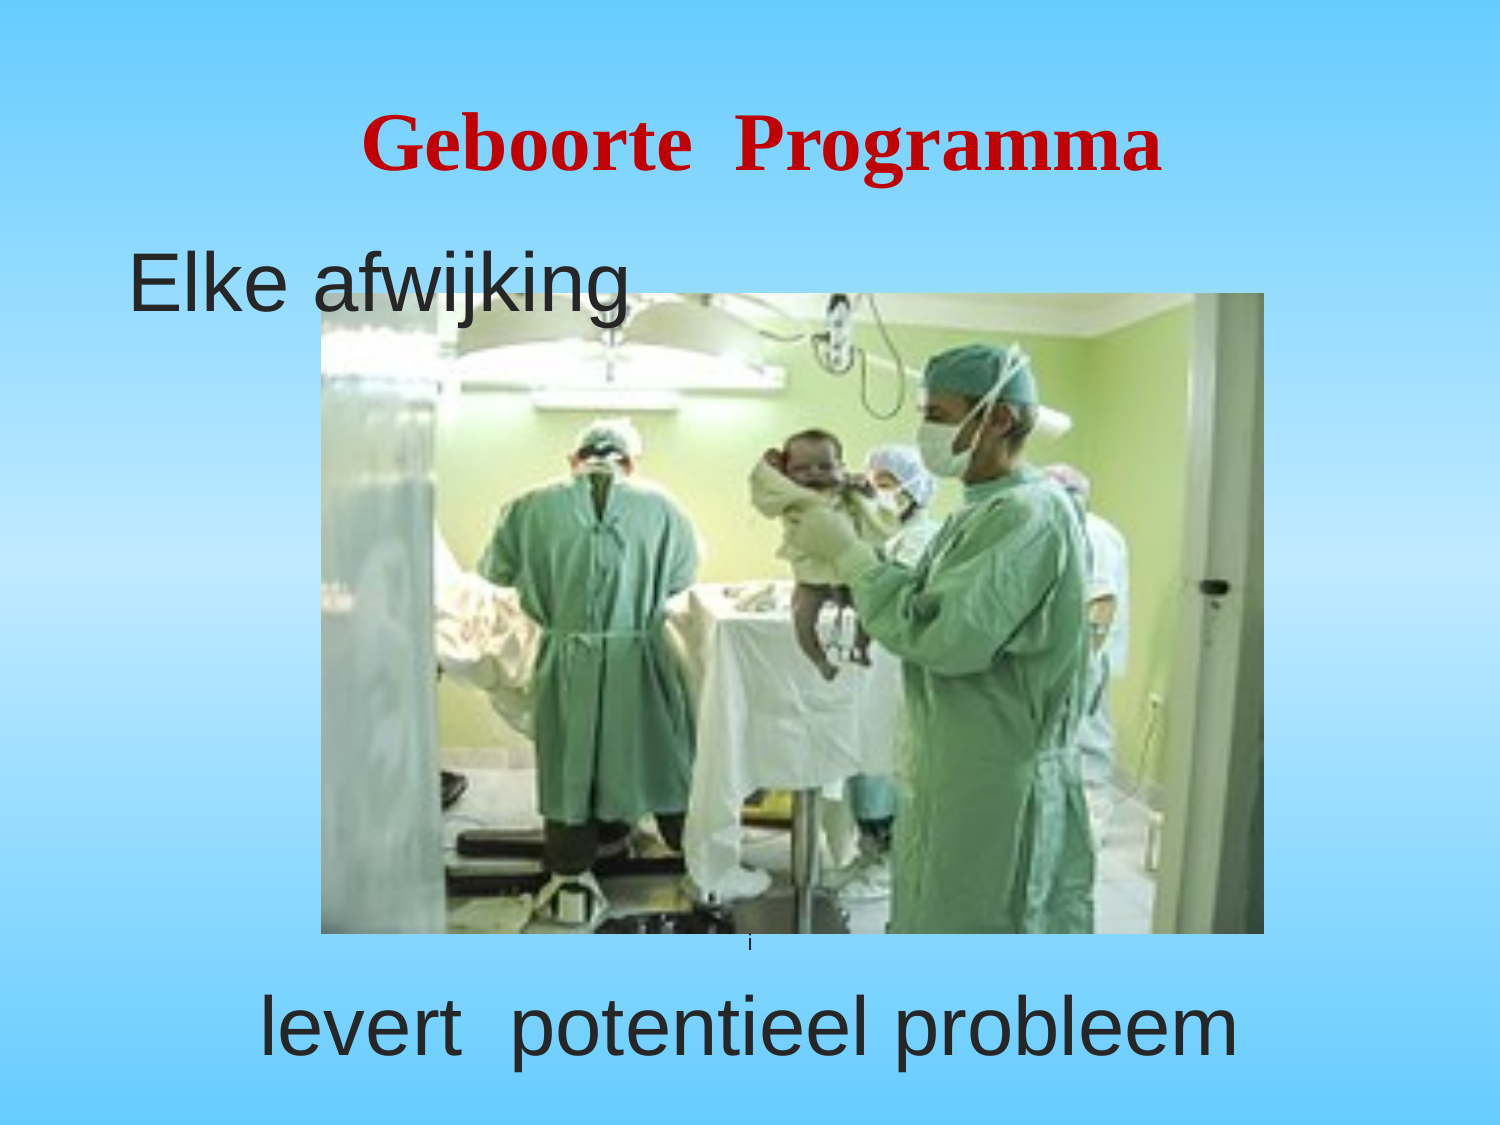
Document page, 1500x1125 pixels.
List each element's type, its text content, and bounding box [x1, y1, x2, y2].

picture [321, 896, 1264, 934]
list Elke afwijking i levert potentieel probleem [112, 220, 1388, 896]
title Geboorte Programma [93, 63, 1369, 212]
